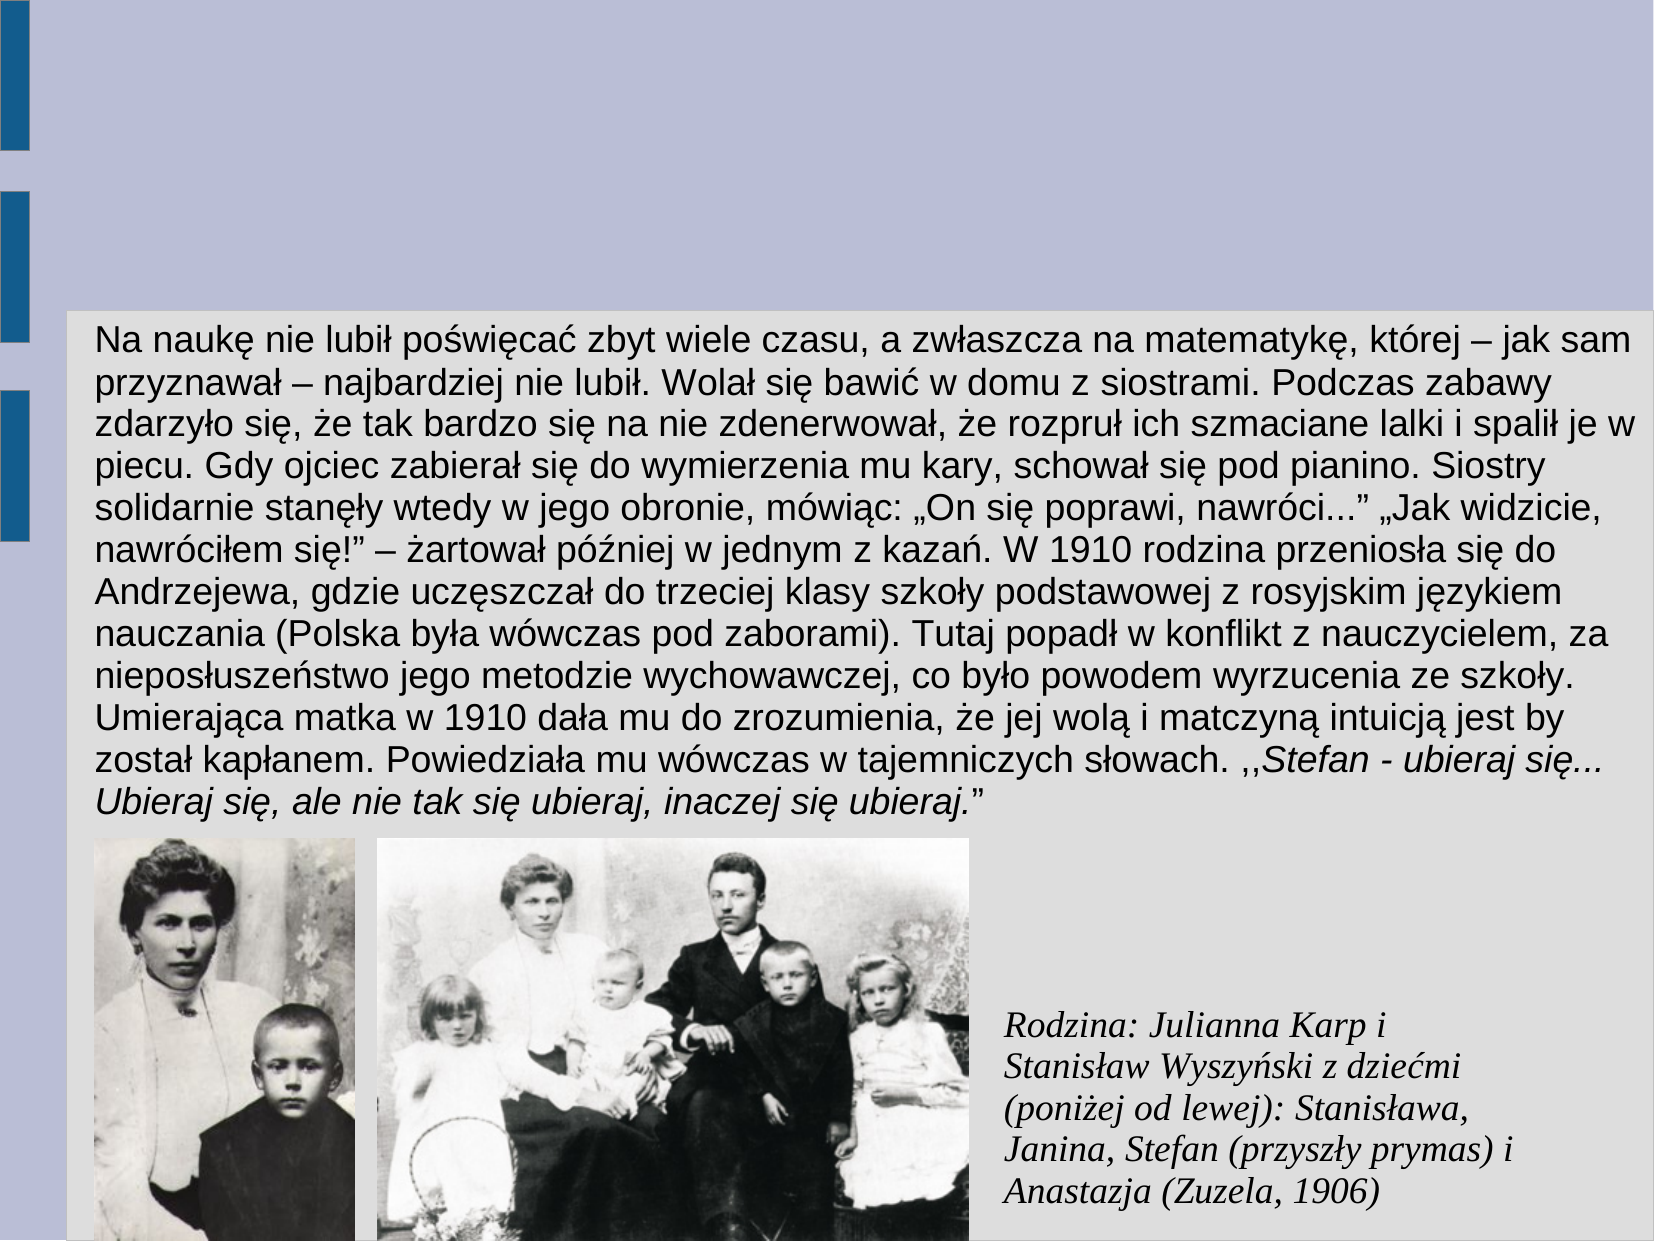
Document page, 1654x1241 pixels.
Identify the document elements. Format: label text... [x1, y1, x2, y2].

picture [377, 838, 969, 1241]
picture [94, 838, 355, 1241]
list Na naukę nie lubił poświęcać zbyt wiele czasu, a zwłaszcza na matematykę, której – jak sam przyznawał – najbardziej nie lubił. Wolał się bawić w domu z siostrami. Podczas zabawy zdarzyło się, że tak bardzo się na nie zdenerwował, że rozpruł ich szmaciane lalki i spalił je w piecu. Gdy ojciec zabierał się do wymierzenia mu kary, schował się pod pianino. Siostry solidarnie stanęły wtedy w jego obronie, mówiąc: „On się poprawi, nawróci...” „Jak widzicie, nawróciłem się!” – żartował później w jednym z kazań. W 1910 rodzina przeniosła się do Andrzejewa, gdzie uczęszczał do trzeciej klasy szkoły podstawowej z rosyjskim językiem nauczania (Polska była wówczas pod zaborami). Tutaj popadł w konflikt z nauczycielem, za nieposłuszeństwo jego metodzie wychowawczej, co było powodem wyrzucenia ze szkoły. Umierająca matka w 1910 dała mu do zrozumienia, że jej wolą i matczyną intuicją jest by został kapłanem. Powiedziała mu wówczas w tajemniczych słowach. ,,Stefan - ubieraj się... Ubieraj się, ale nie tak się ubieraj, inaczej się ubieraj.” [23, 318, 1654, 824]
text_box Rodzina: Julianna Karp i Stanisław Wyszyński z dziećmi (poniżej od lewej): Stanisława, Janina, Stefan (przyszły prymas) i Anastazja (Zuzela, 1906) [1003, 1003, 1536, 1229]
